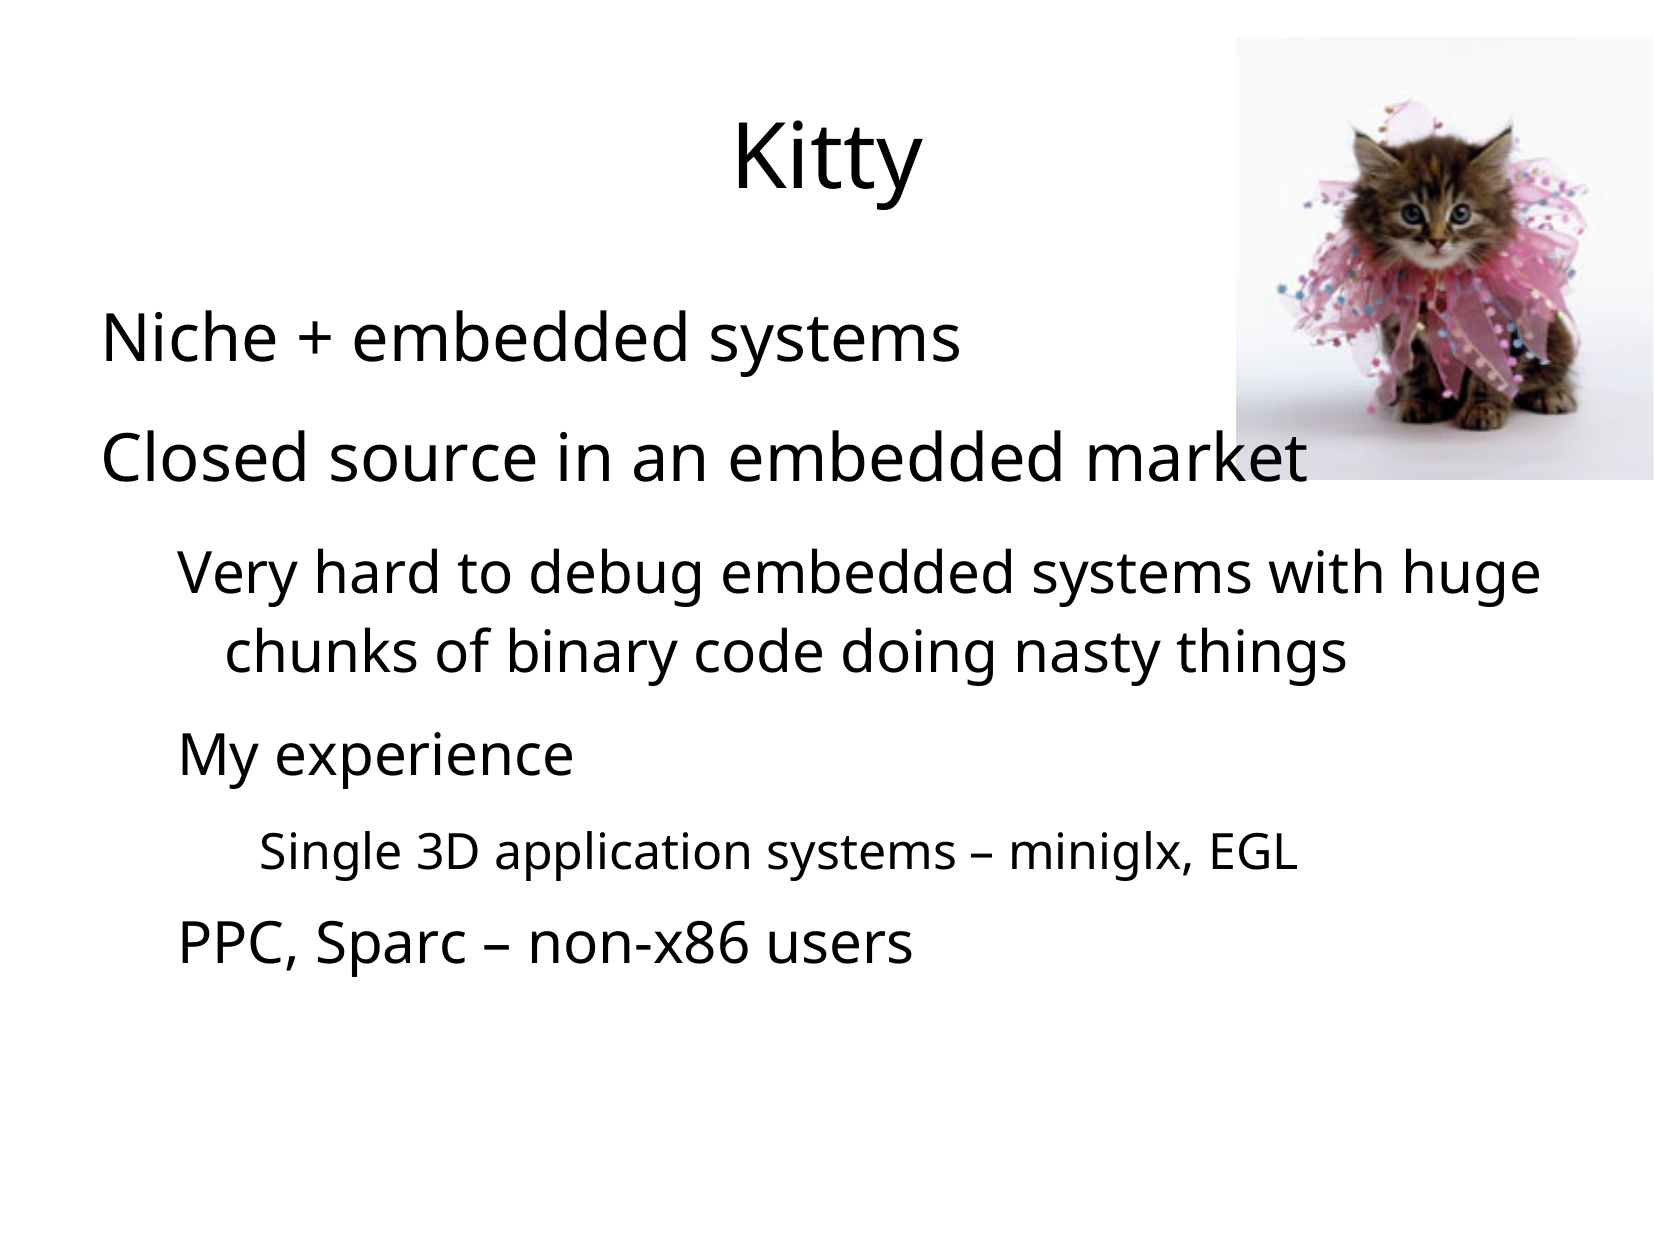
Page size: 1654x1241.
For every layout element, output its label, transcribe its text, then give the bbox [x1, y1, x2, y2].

picture [1236, 37, 1654, 480]
title Kitty [82, 49, 1571, 257]
list Niche + embedded systems Closed source in an embedded market Very hard to debug embedded systems with huge chunks of binary code doing nasty things My experience Single 3D application systems – miniglx, EGL PPC, Sparc – non-x86 users [82, 290, 1571, 1109]
